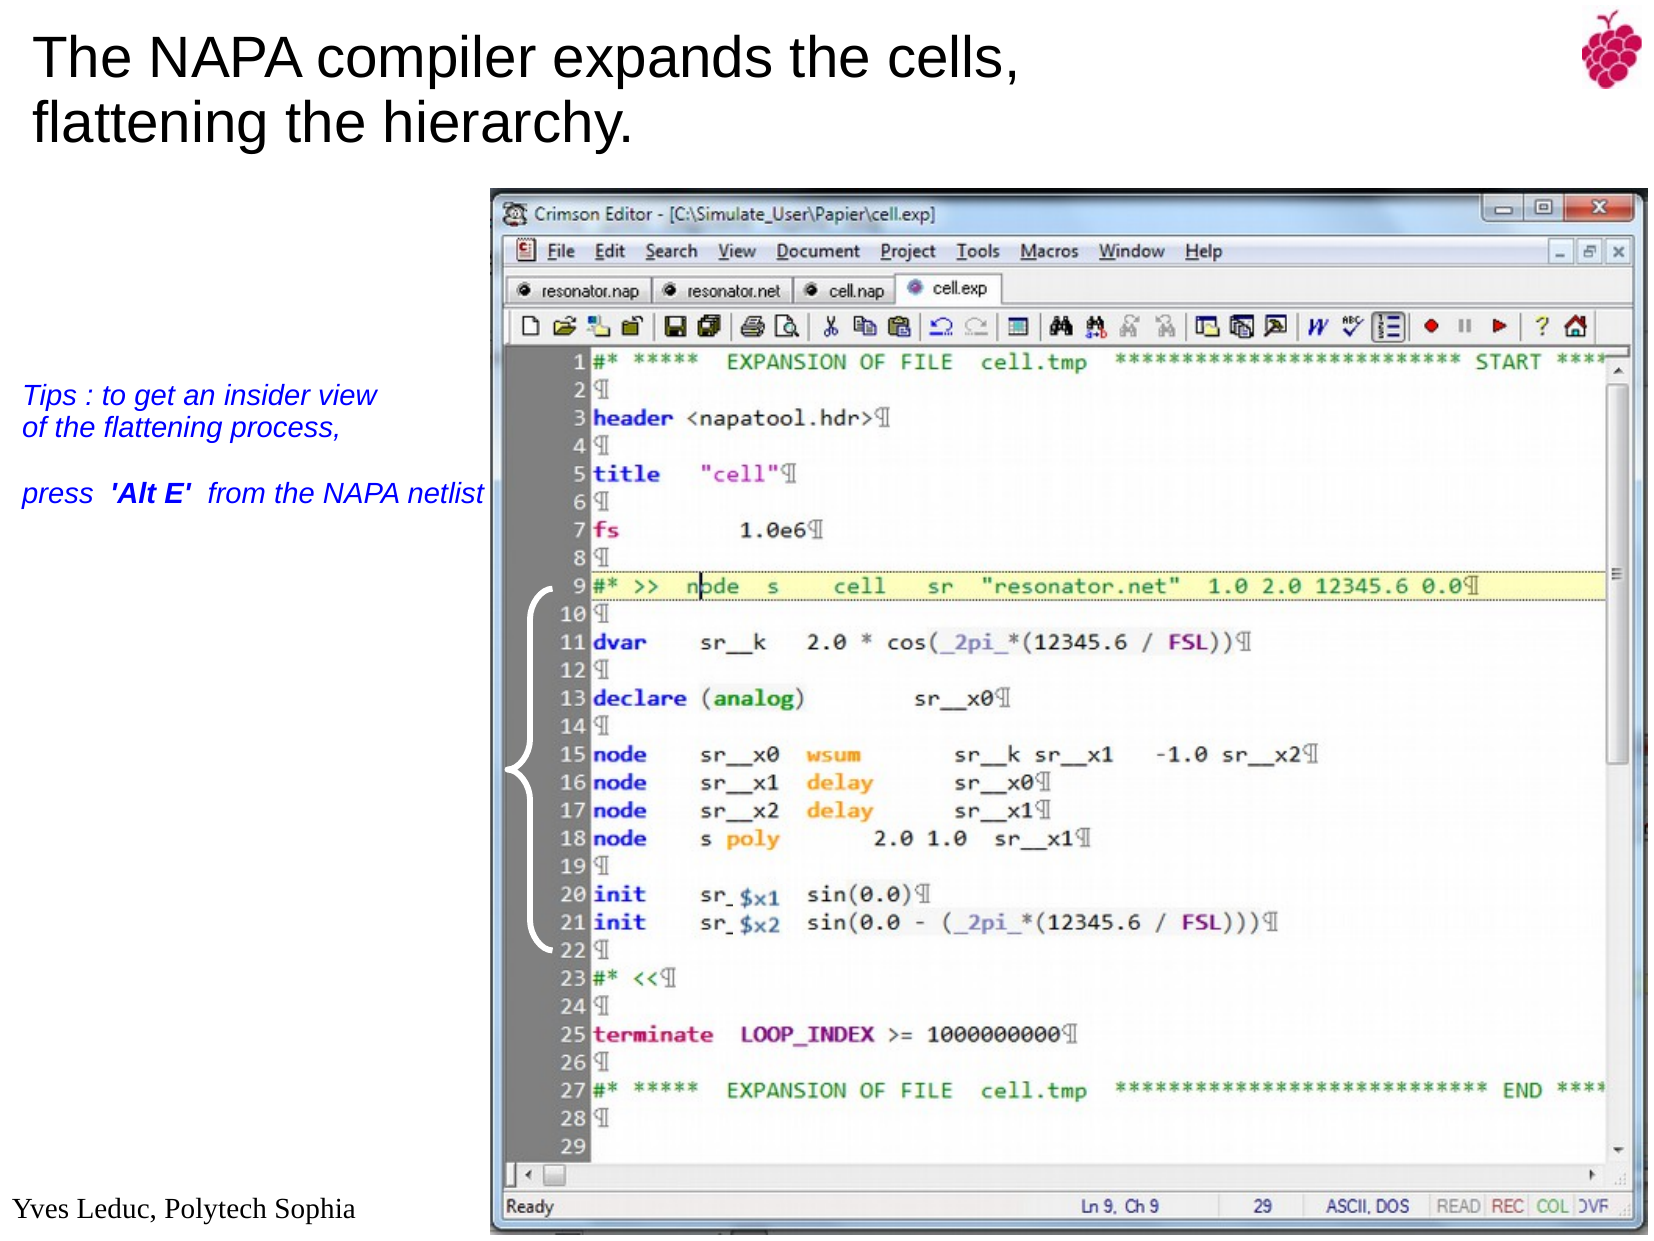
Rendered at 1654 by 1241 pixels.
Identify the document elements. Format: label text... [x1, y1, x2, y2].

picture [490, 188, 1648, 1235]
text_box The NAPA compiler expands the cells, flattening the hierarchy. [17, 17, 1341, 163]
picture [1582, 5, 1642, 89]
text_box Tips : to get an insider view of the flattening process, press 'Alt E' from the NAPA netlist [7, 371, 490, 518]
